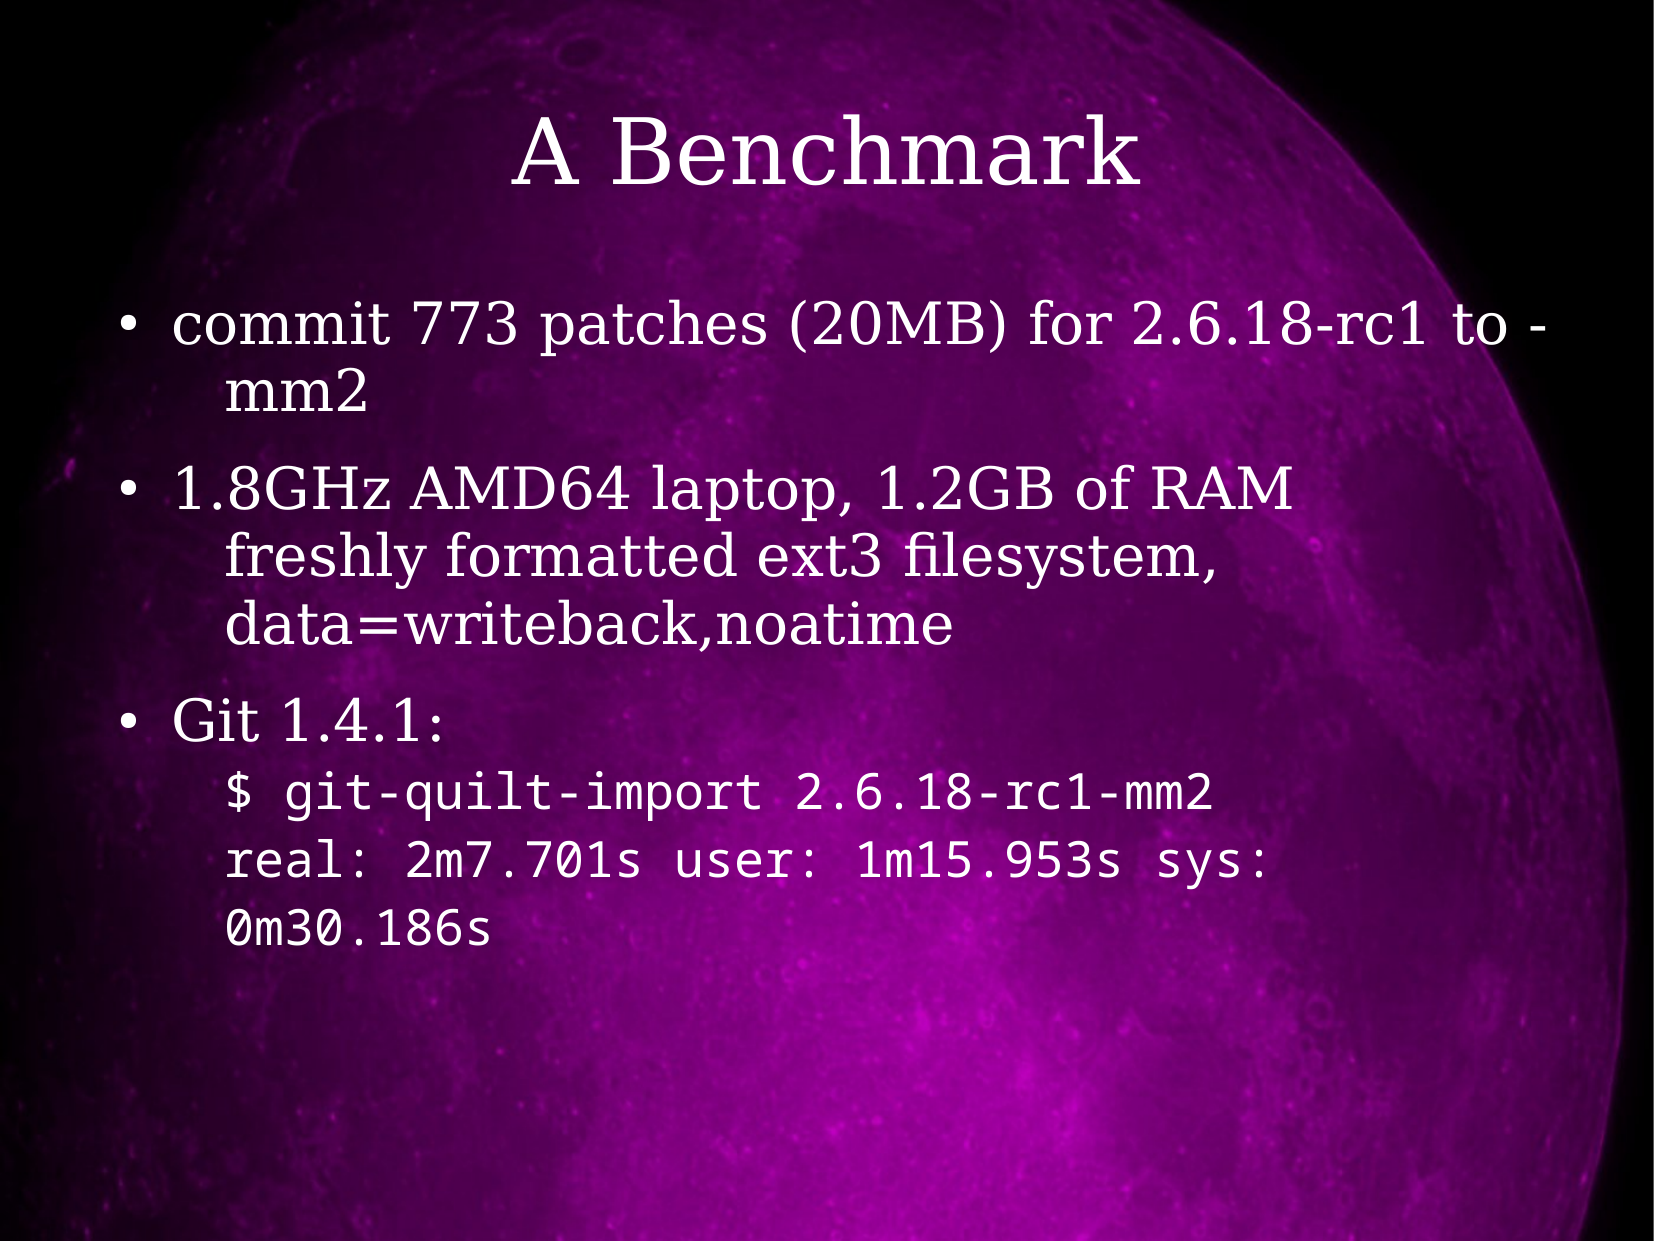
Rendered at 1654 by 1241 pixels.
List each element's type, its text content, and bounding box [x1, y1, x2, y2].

picture [0, 0, 1654, 1241]
list commit 773 patches (20MB) for 2.6.18-rc1 to -mm2 1.8GHz AMD64 laptop, 1.2GB of RAM freshly formatted ext3 filesystem, data=writeback,noatime Git 1.4.1: $ git-quilt-import 2.6.18-rc1-mm2 real: 2m7.701s user: 1m15.953s sys: 0m30.186s [82, 290, 1571, 1109]
title A Benchmark [82, 49, 1571, 257]
